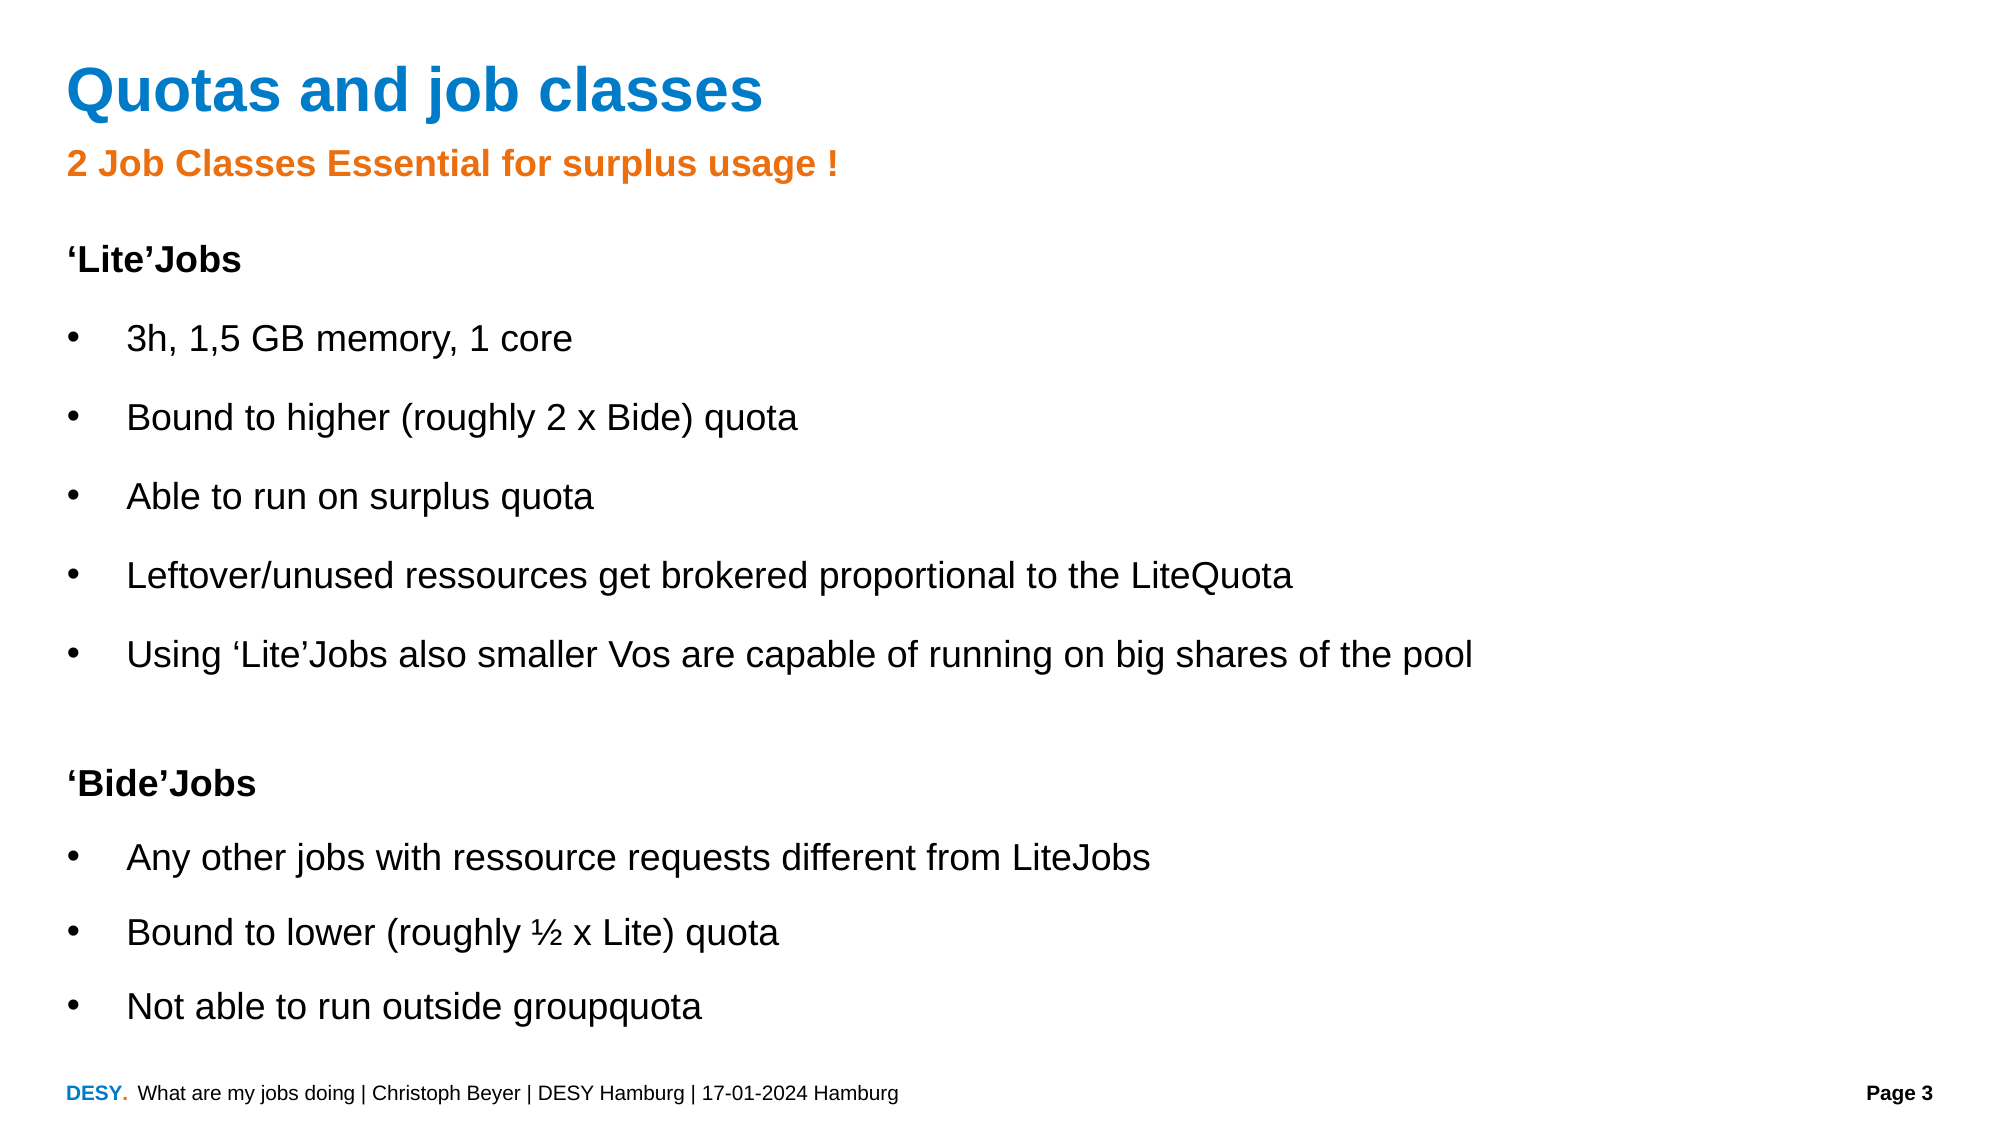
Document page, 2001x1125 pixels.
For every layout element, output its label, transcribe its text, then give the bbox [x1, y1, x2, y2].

title Quotas and job classes [66, 57, 1933, 132]
list 2 Job Classes Essential for surplus usage ! [66, 134, 1933, 197]
text_box What are my jobs doing | Christoph Beyer | DESY Hamburg | 17-01-2024 Hamburg [137, 1079, 1762, 1111]
list ‘Lite’Jobs 3h, 1,5 GB memory, 1 core Bound to higher (roughly 2 x Bide) quota Able to run on surplus quota Leftover/unused ressources get brokered proportional to the LiteQuota Using ‘Lite’Jobs also smaller Vos are capable of running on big shares of the pool ‘Bide’Jobs Any other jobs with ressource requests different from LiteJobs Bound to lower (roughly ½ x Lite) quota Not able to run outside groupquota [66, 230, 1772, 1053]
